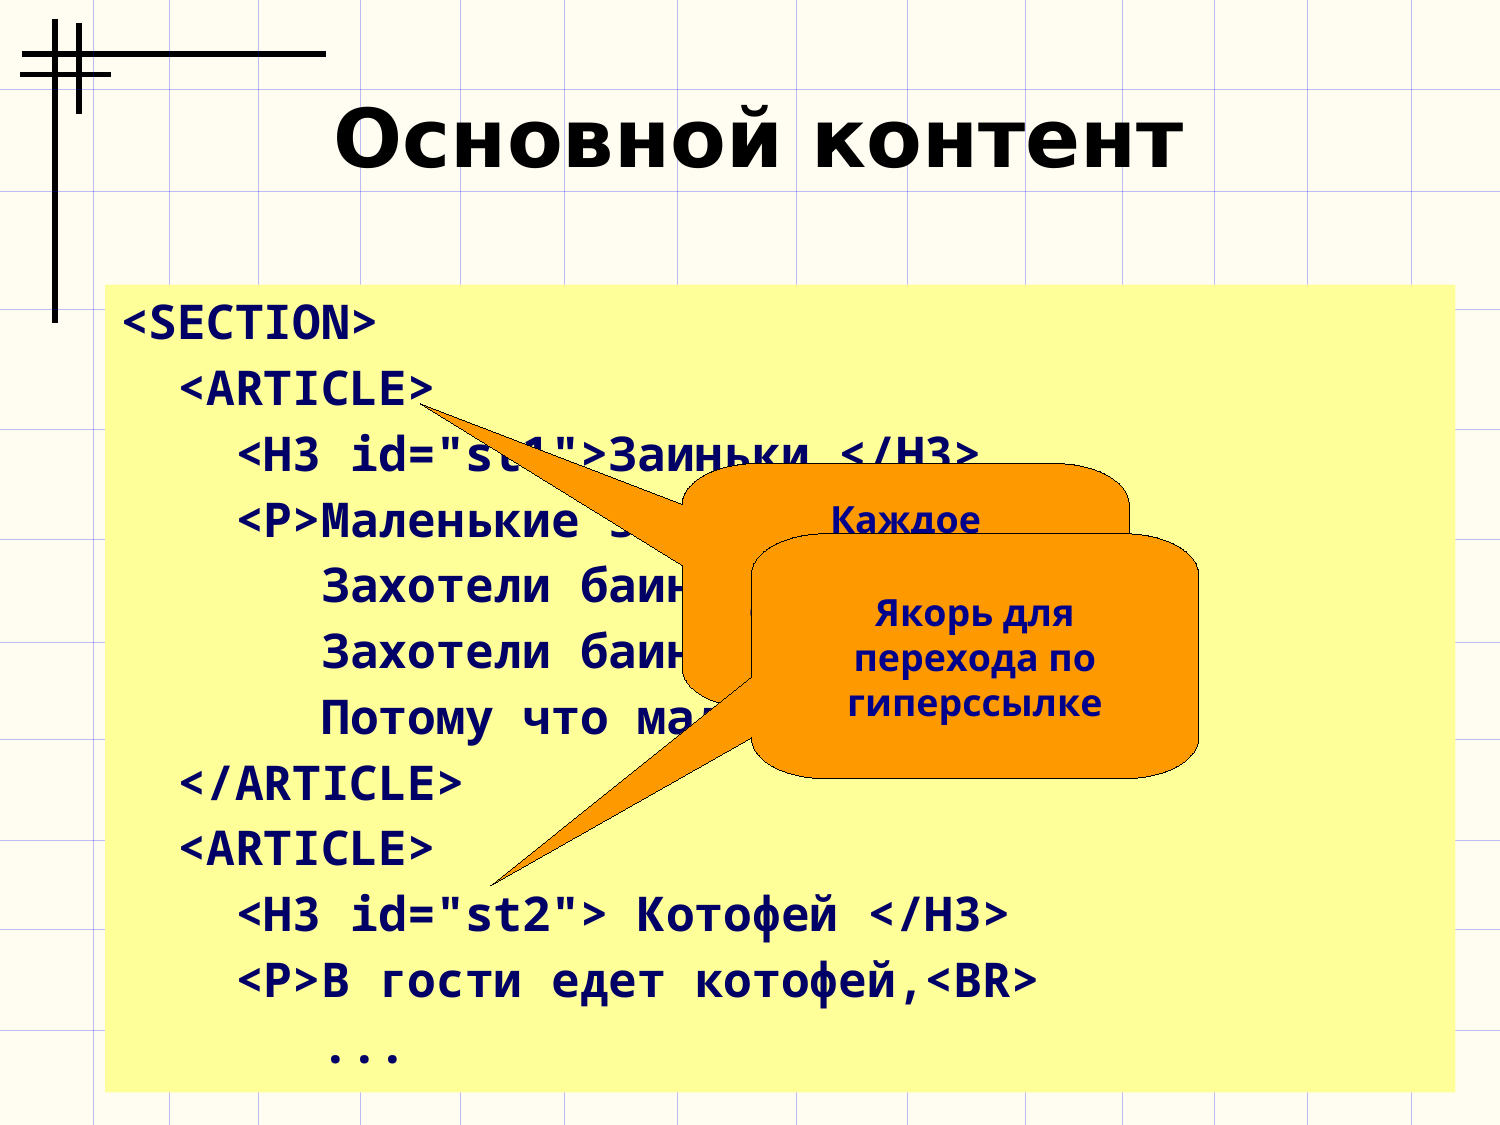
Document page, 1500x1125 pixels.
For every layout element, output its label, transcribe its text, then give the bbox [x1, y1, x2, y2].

text_box Каждое стихотворение обернуто парой тегов <article> [420, 403, 1130, 703]
list <section> <article> <H3 id="st1">Заиньки </H3> <p>Маленькие заиньки <br> Захотели баиньки,<br> Захотели баиньки,<br> Потому что маленьки. </article> <article> <H3 id="st2"> Котофей </H3> <p>В гости едет котофей,<br> ... [105, 284, 1456, 1093]
text_box Якорь для перехода по гиперссылке [490, 533, 1199, 886]
title Основной контент [75, 16, 1426, 253]
